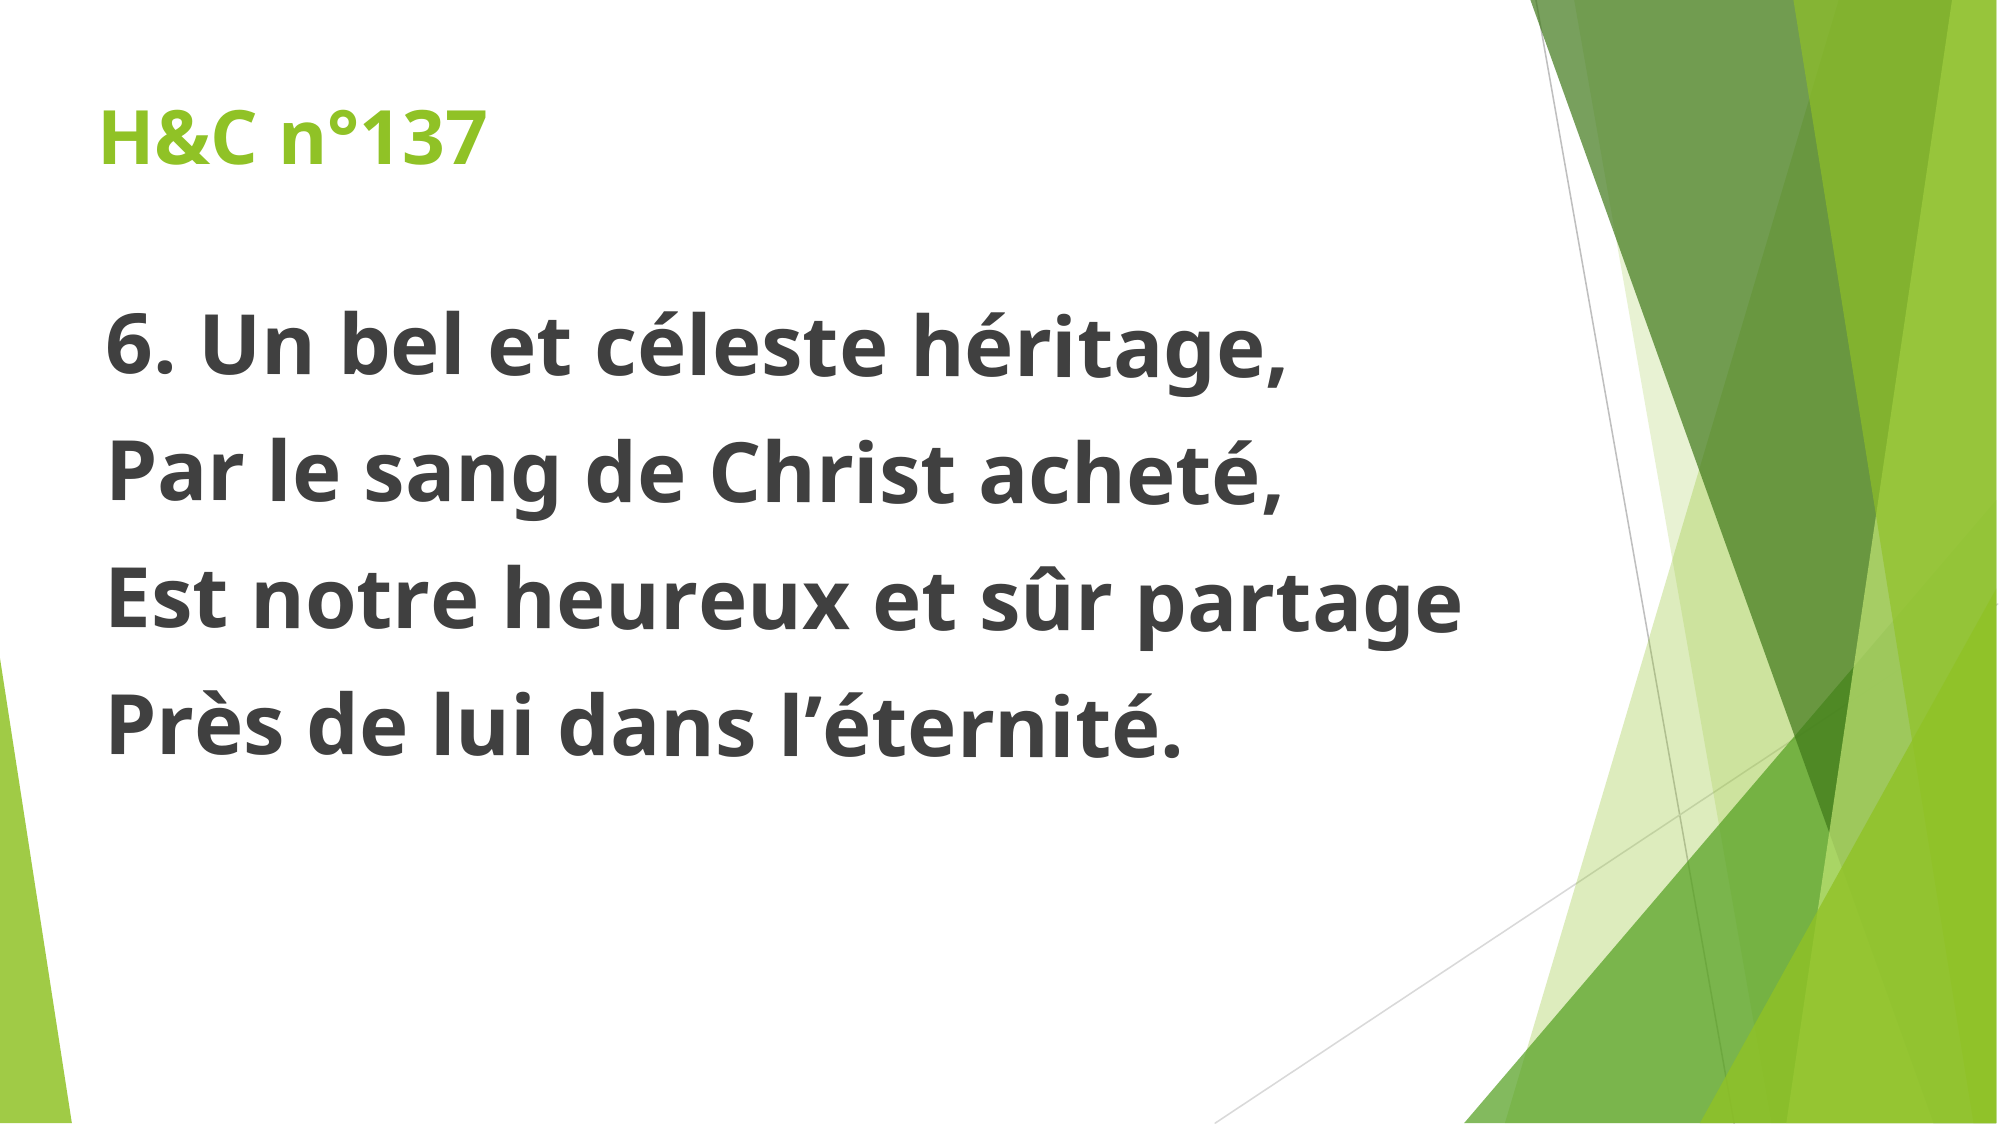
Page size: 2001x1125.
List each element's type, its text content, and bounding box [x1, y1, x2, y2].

text_box 6. Un bel et céleste héritage, Par le sang de Christ acheté, Est notre heureux et sûr partage Près de lui dans l’éternité. [88, 267, 1958, 1086]
text_box H&C n°137 [82, 82, 627, 189]
